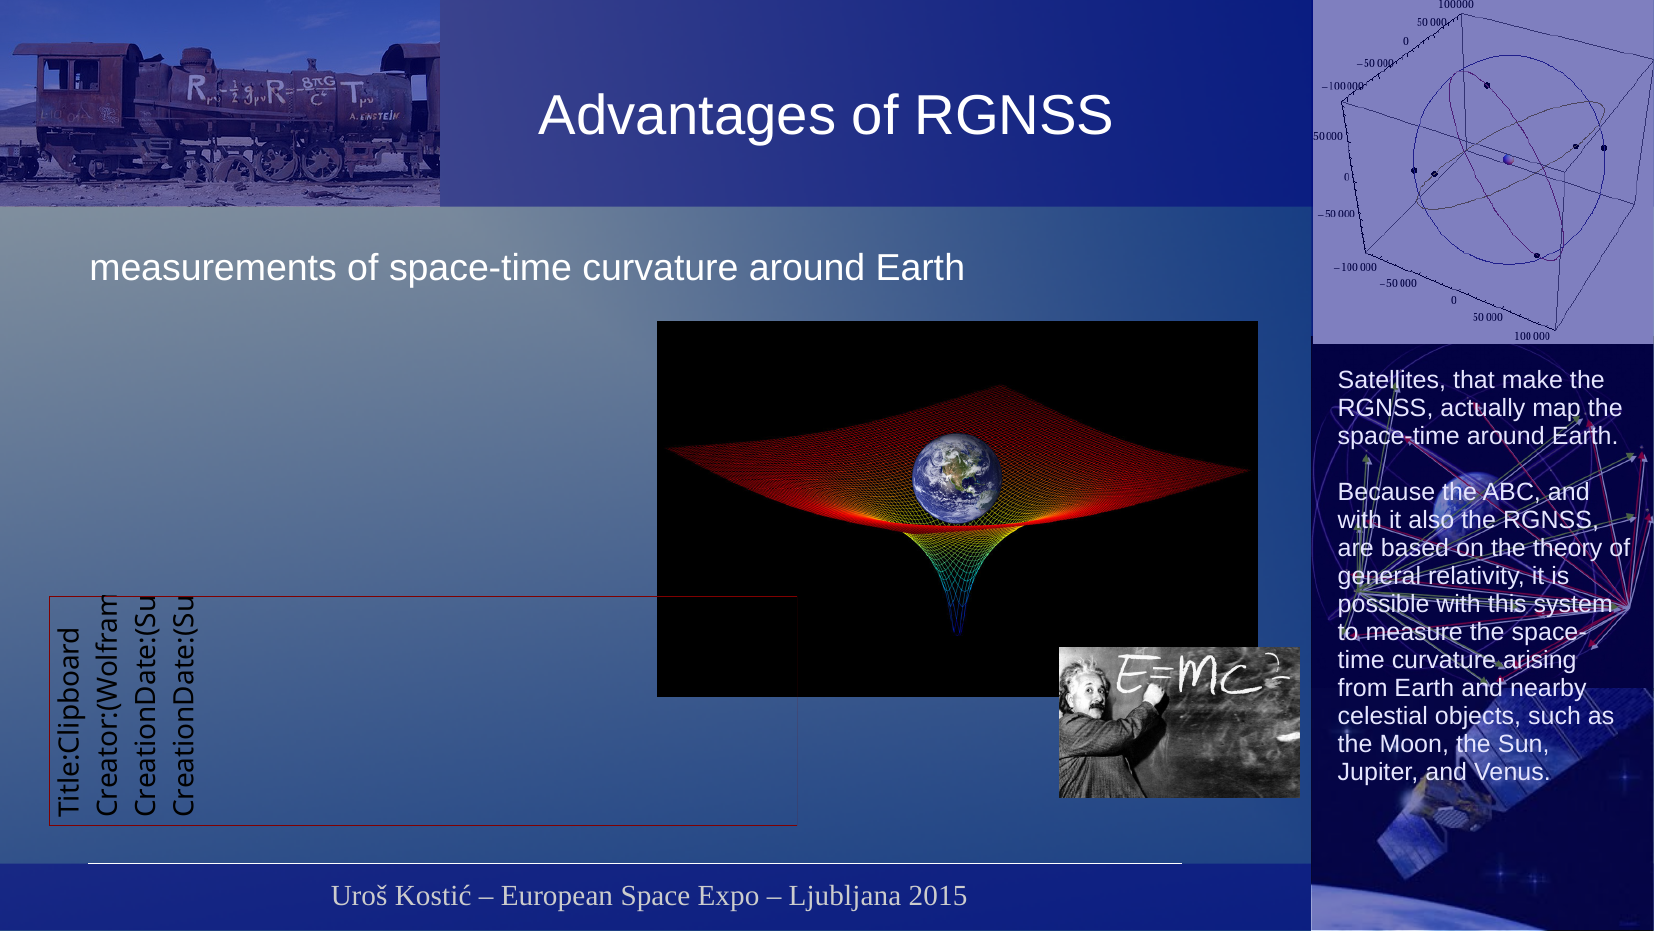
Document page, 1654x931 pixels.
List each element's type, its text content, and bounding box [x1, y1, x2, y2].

title Advantages of RGNSS [82, 37, 1571, 193]
text_box Satellites, that make the RGNSS, actually map the space-time around Earth. Because the ABC, and with it also the RGNSS, are based on the theory of general relativity, it is possible with this system to measure the space-time curvature arising from Earth and nearby celestial objects, such as the Moon, the Sun, Jupiter, and Venus. [1323, 358, 1649, 797]
text_box measurements of space-time curvature around Earth [58, 236, 1004, 300]
picture [0, 207, 1311, 863]
